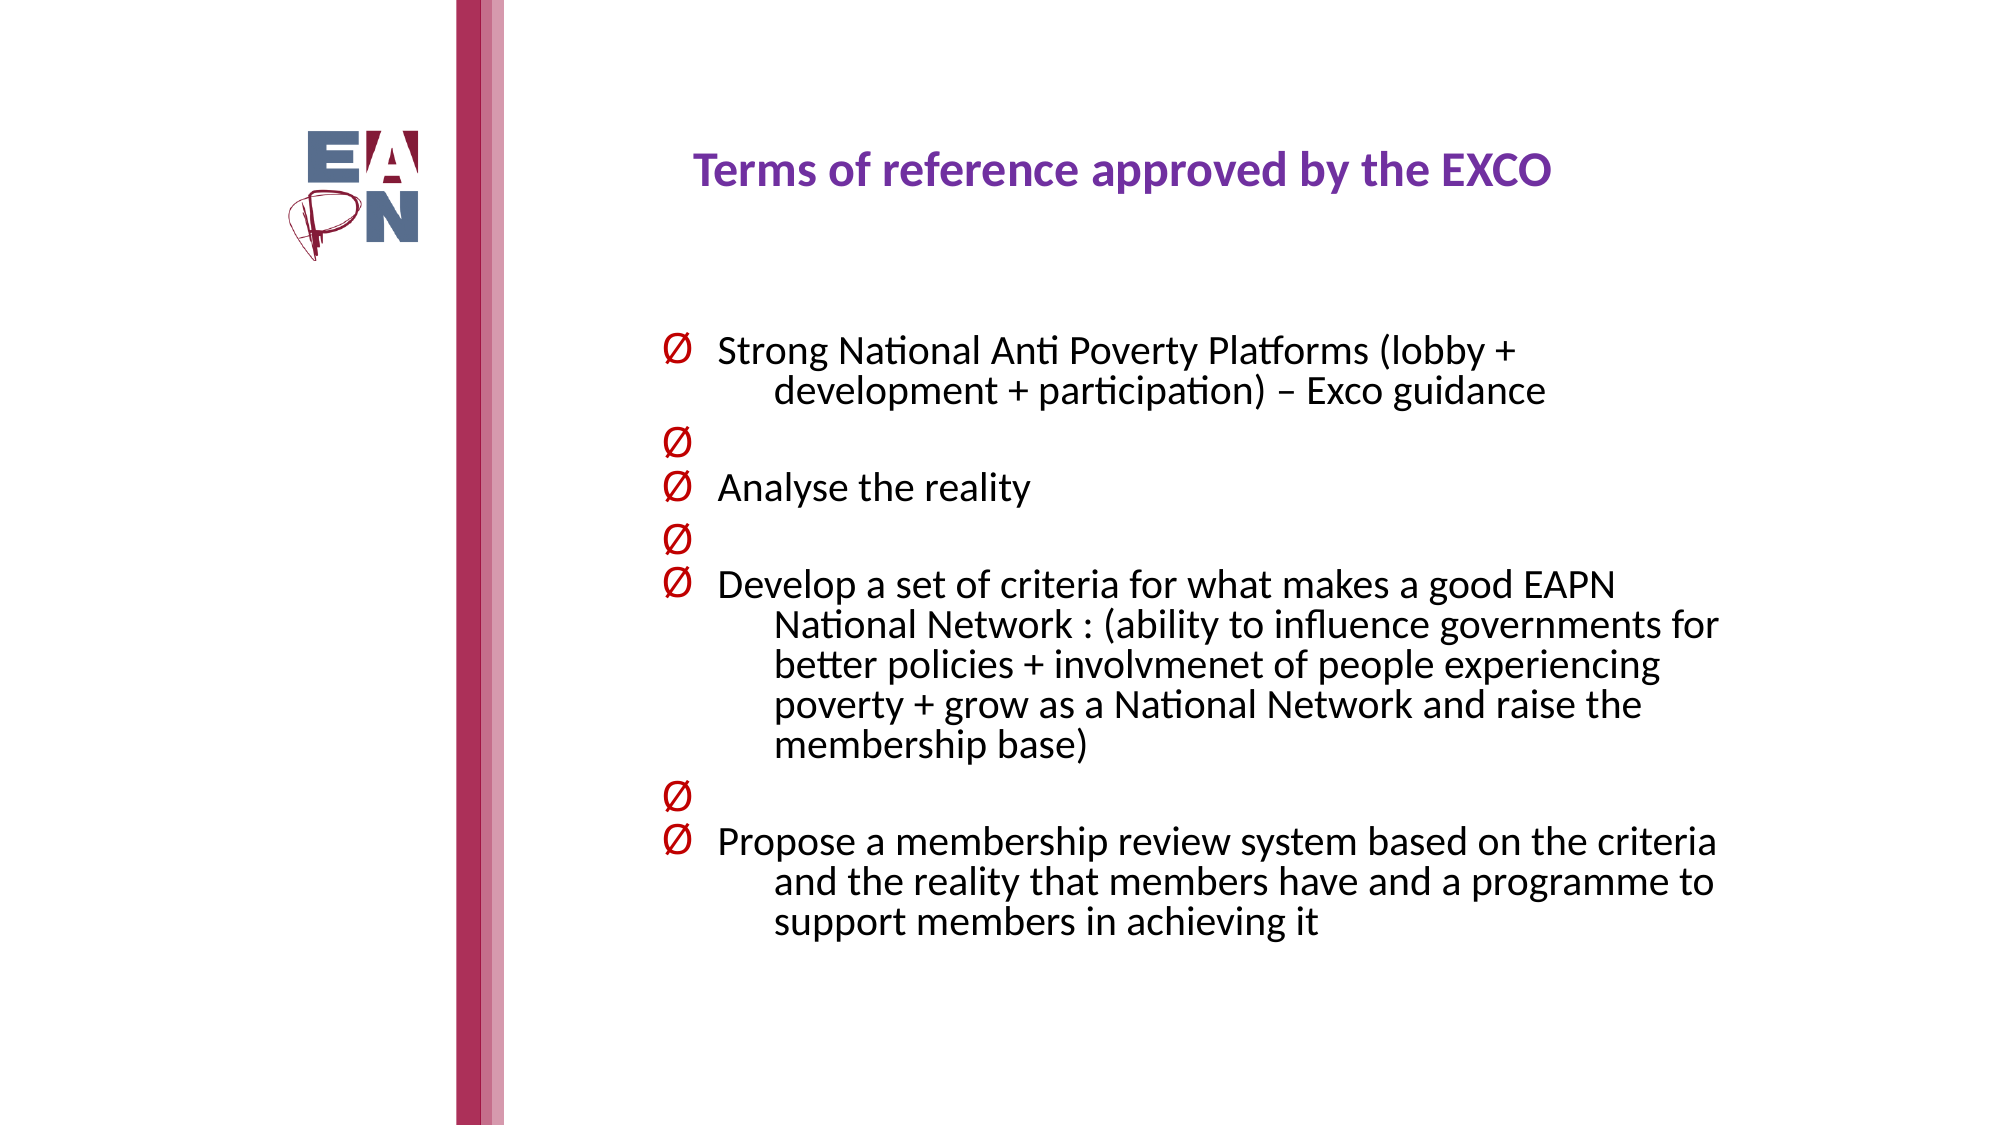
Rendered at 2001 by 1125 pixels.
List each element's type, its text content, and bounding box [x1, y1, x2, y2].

picture [280, 125, 435, 261]
text_box [456, 0, 504, 1125]
text_box Terms of reference approved by the EXCO [574, 128, 1671, 204]
text_box Strong National Anti Poverty Platforms (lobby + development + participation) – Exco guidance Analyse the reality Develop a set of criteria for what makes a good EAPN National Network : (ability to influence governments for better policies + involvmenet of people experiencing poverty + grow as a National Network and raise the membership base) Propose a membership review system based on the criteria and the reality that members have and a programme to support members in achieving it [646, 325, 1750, 1065]
